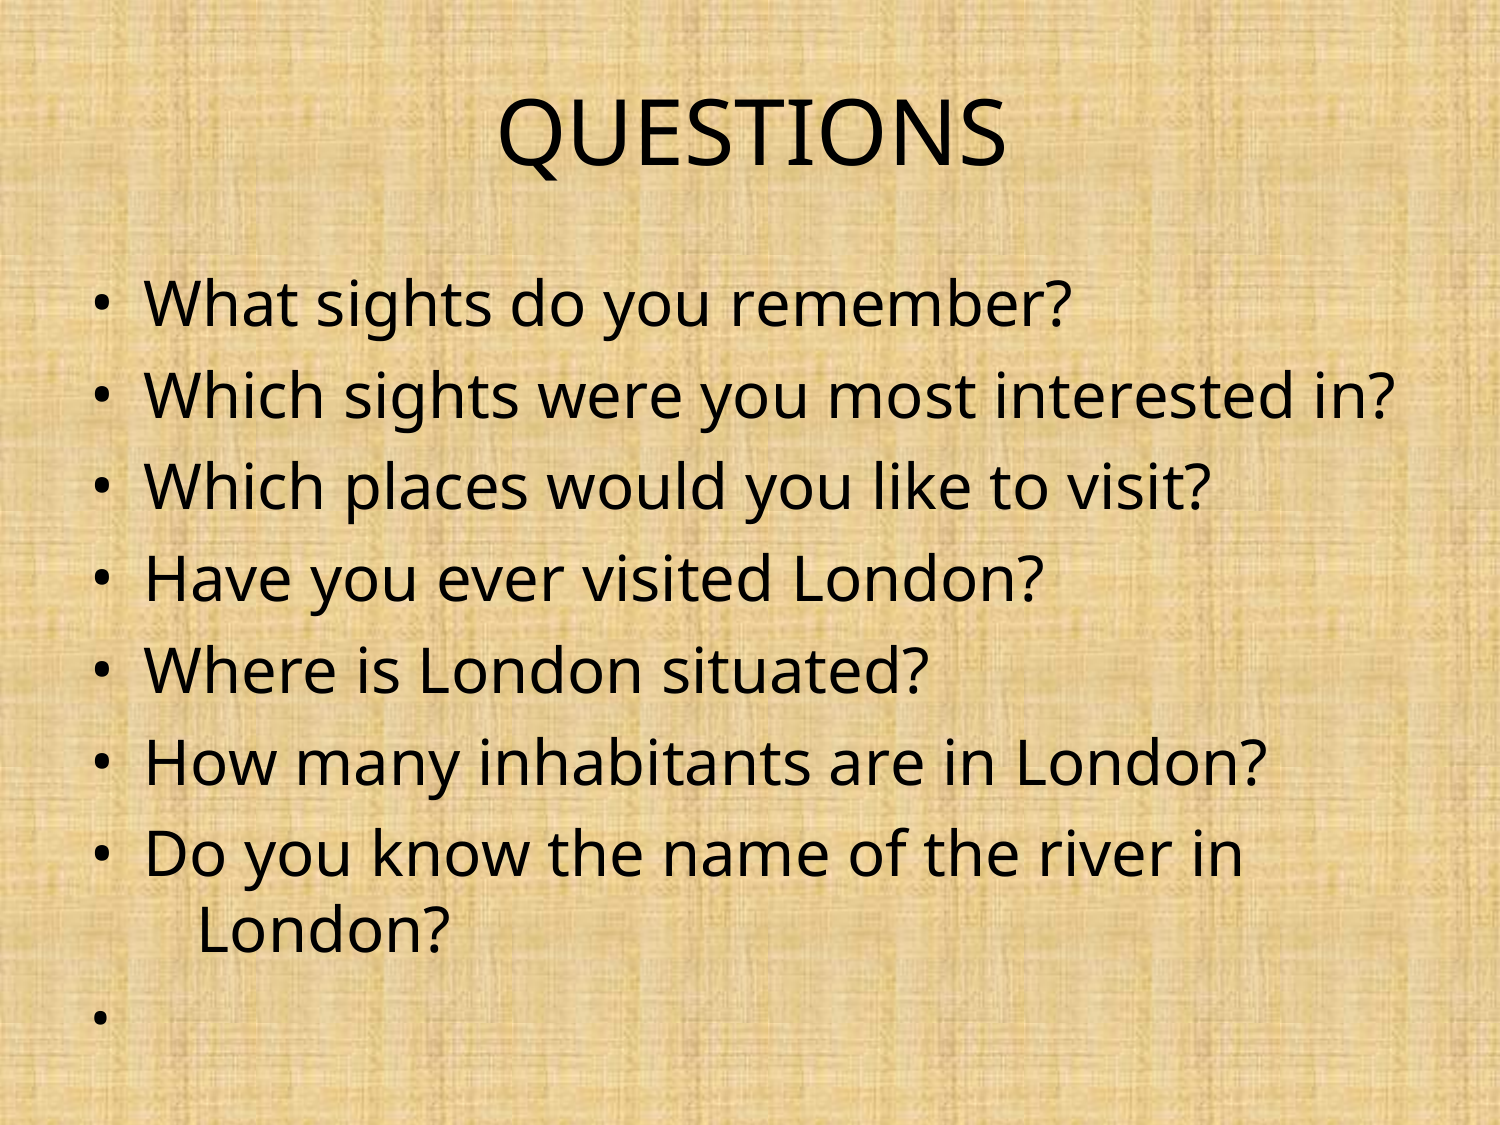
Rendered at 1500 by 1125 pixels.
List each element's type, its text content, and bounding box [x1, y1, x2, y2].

list What sights do you remember? Which sights were you most interested in? Which places would you like to visit? Have you ever visited London? Where is London situated? How many inhabitants are in London? Do you know the name of the river in London? [75, 255, 1426, 1005]
title QUESTIONS [76, 66, 1427, 254]
